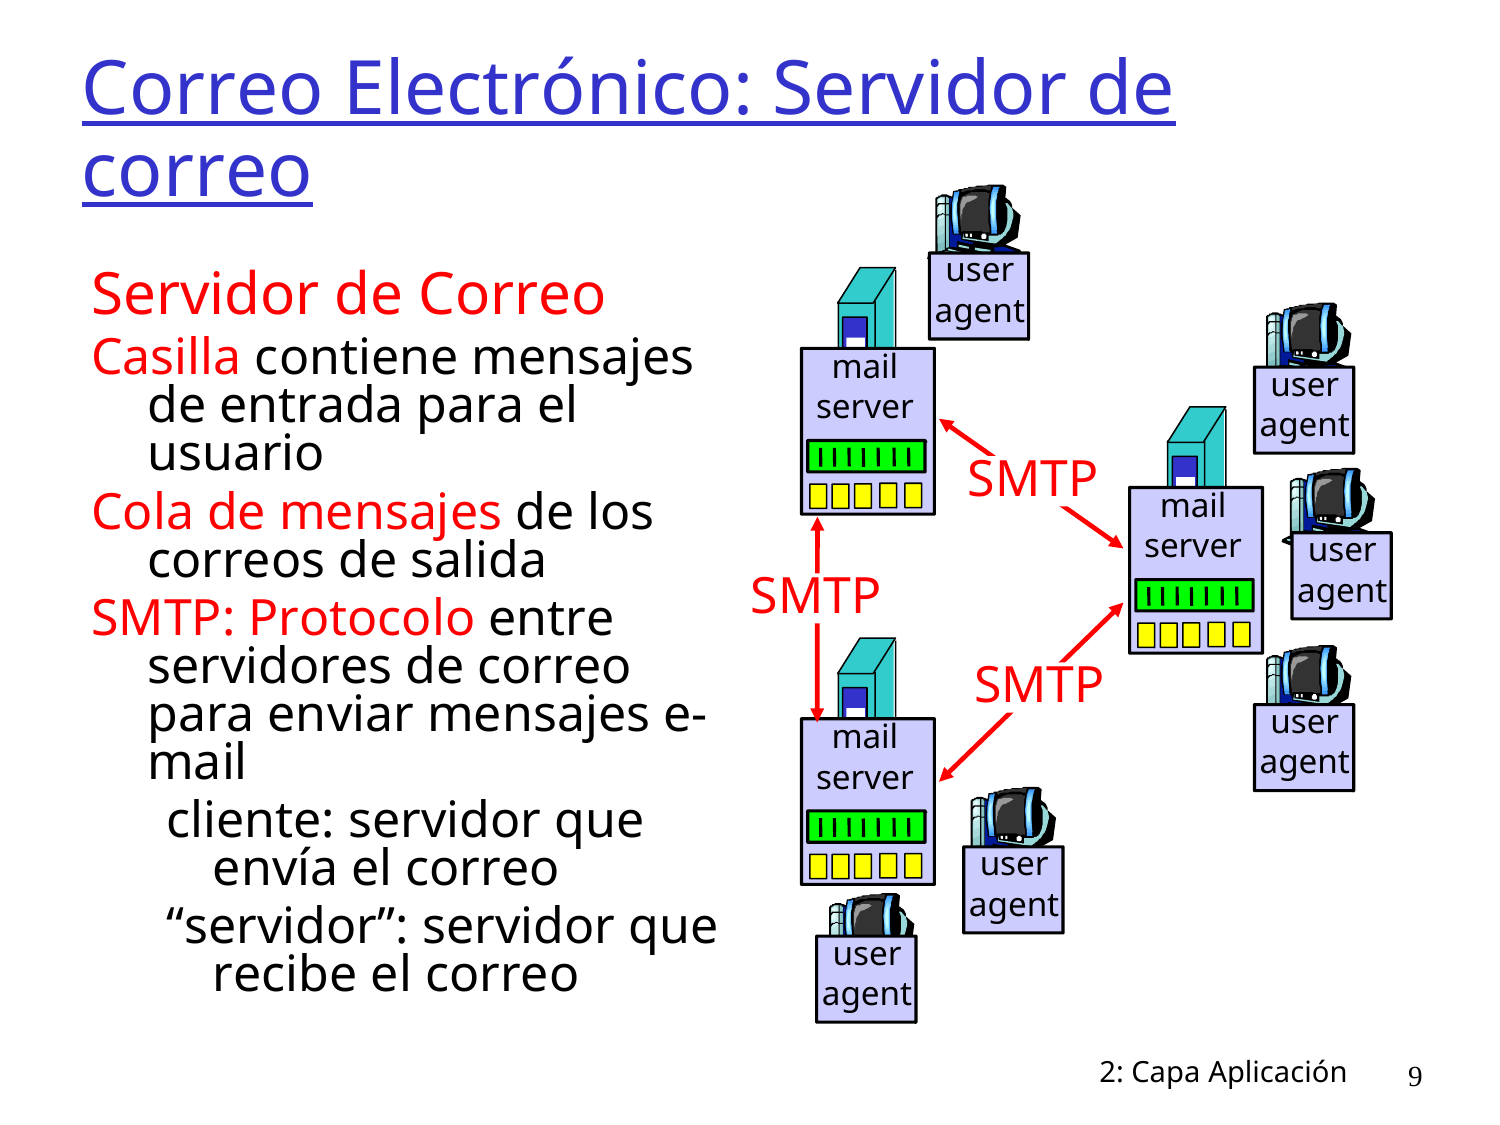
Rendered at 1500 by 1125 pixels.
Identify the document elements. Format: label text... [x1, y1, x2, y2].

text_box [1266, 645, 1352, 697]
text_box mail server [801, 712, 929, 804]
text_box [935, 184, 1021, 245]
text_box Servidor de Correo Casilla contiene mensajes de entrada para el usuario Cola de mensajes de los correos de salida SMTP: Protocolo entre servidores de correo para enviar mensajes e-mail cliente: servidor que envía el correo “servidor”: servidor que recibe el correo [76, 262, 751, 1059]
text_box SMTP [953, 445, 1114, 515]
text_box [1167, 406, 1226, 480]
text_box user agent [806, 928, 928, 1021]
text_box SMTP [735, 562, 897, 632]
text_box user agent [1282, 525, 1403, 617]
text_box [1266, 302, 1352, 359]
text_box [801, 348, 935, 515]
text_box [970, 786, 1057, 839]
text_box [837, 638, 896, 712]
text_box [1129, 487, 1263, 654]
text_box SMTP [959, 651, 1120, 721]
text_box [829, 893, 915, 928]
text_box user agent [919, 245, 1041, 337]
text_box [1289, 467, 1376, 525]
text_box user agent [1244, 697, 1366, 789]
text_box mail server [1129, 480, 1258, 573]
text_box user agent [954, 839, 1075, 931]
text_box [837, 267, 896, 341]
text_box Correo Electrónico: Servidor de correo [67, 37, 1343, 225]
text_box user agent [1244, 359, 1366, 452]
text_box mail server [801, 341, 929, 434]
text_box [801, 718, 935, 885]
